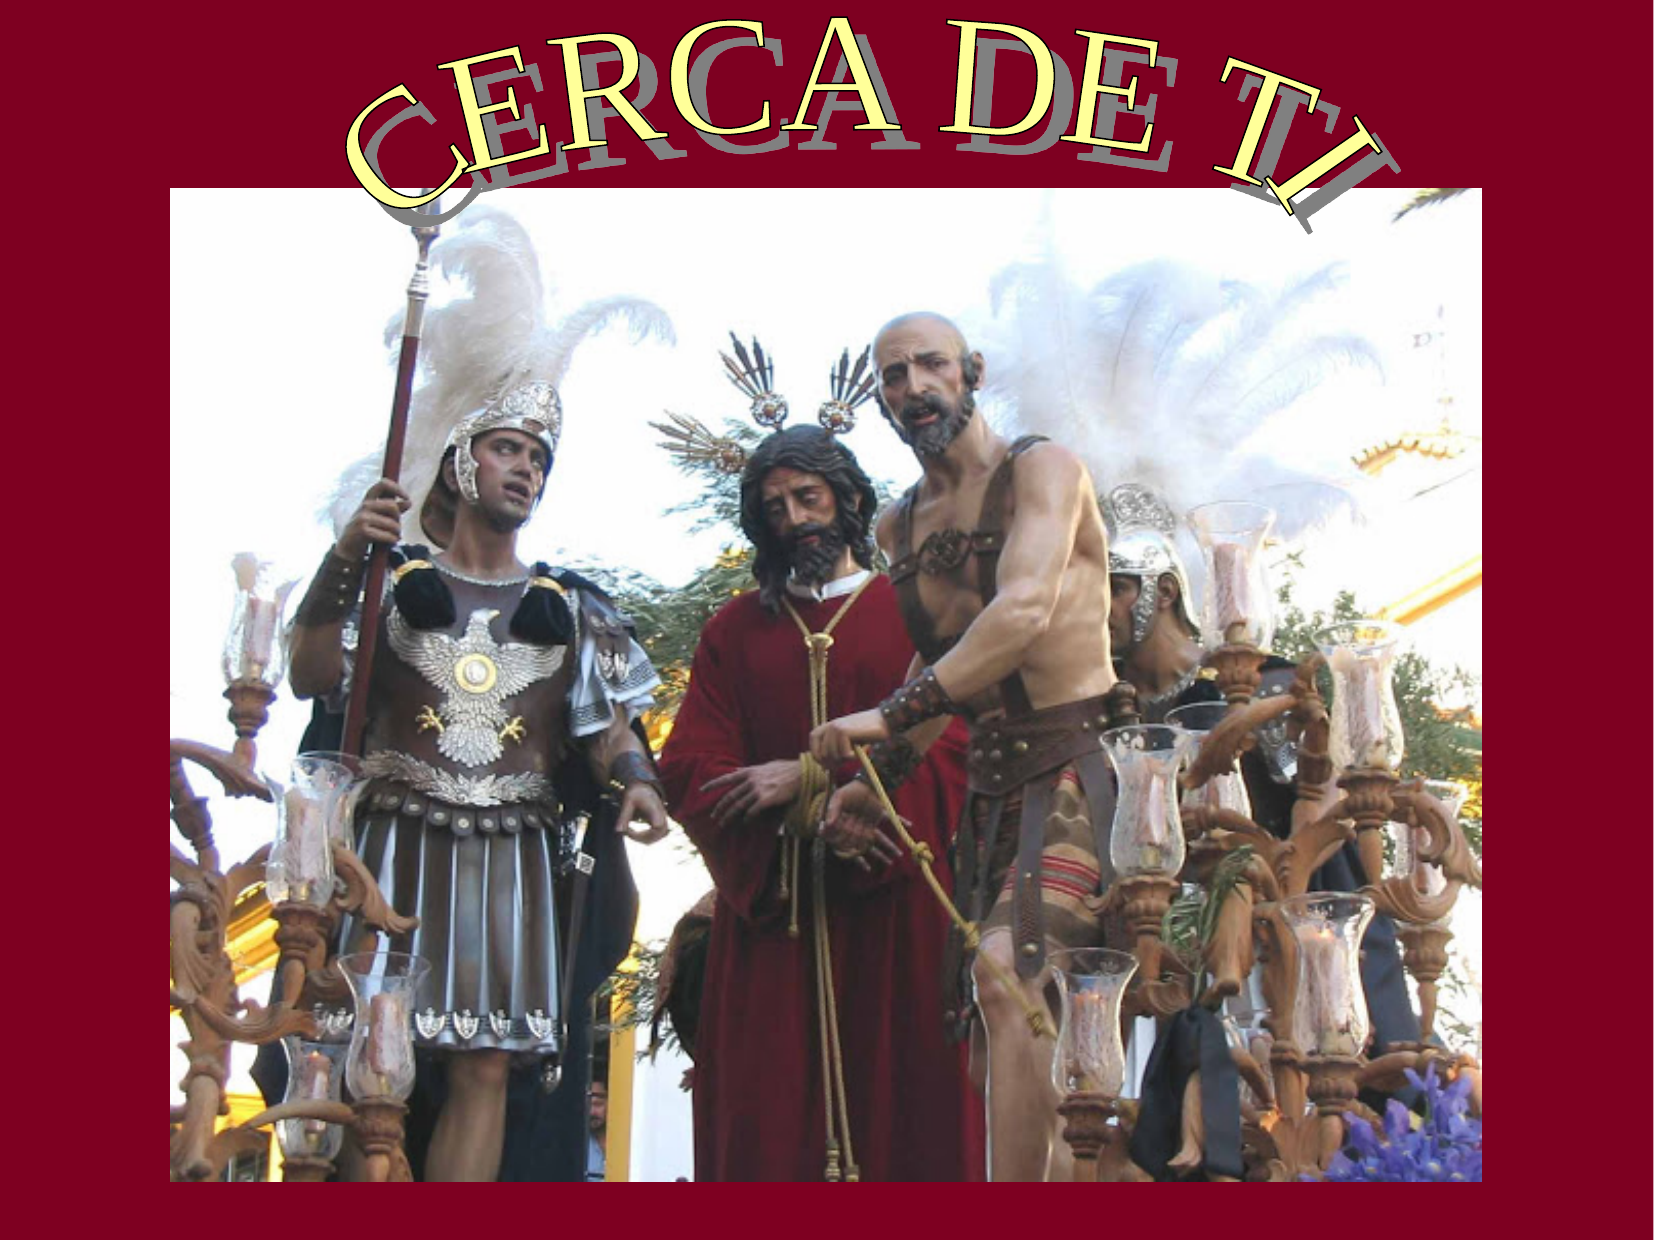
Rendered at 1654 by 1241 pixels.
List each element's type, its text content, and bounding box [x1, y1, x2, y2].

text_box CERCA DE TI [1264, 114, 1382, 216]
picture [170, 188, 1482, 1182]
text_box CERCA DE TI [1059, 29, 1159, 153]
picture [391, 188, 436, 197]
text_box CERCA DE TI [546, 33, 669, 151]
text_box CERCA DE TI [670, 19, 771, 135]
text_box CERCA DE TI [780, 17, 902, 131]
text_box CERCA DE TI [345, 45, 551, 209]
text_box CERCA DE TI [938, 19, 1055, 136]
text_box CERCA DE TI [1212, 56, 1322, 187]
